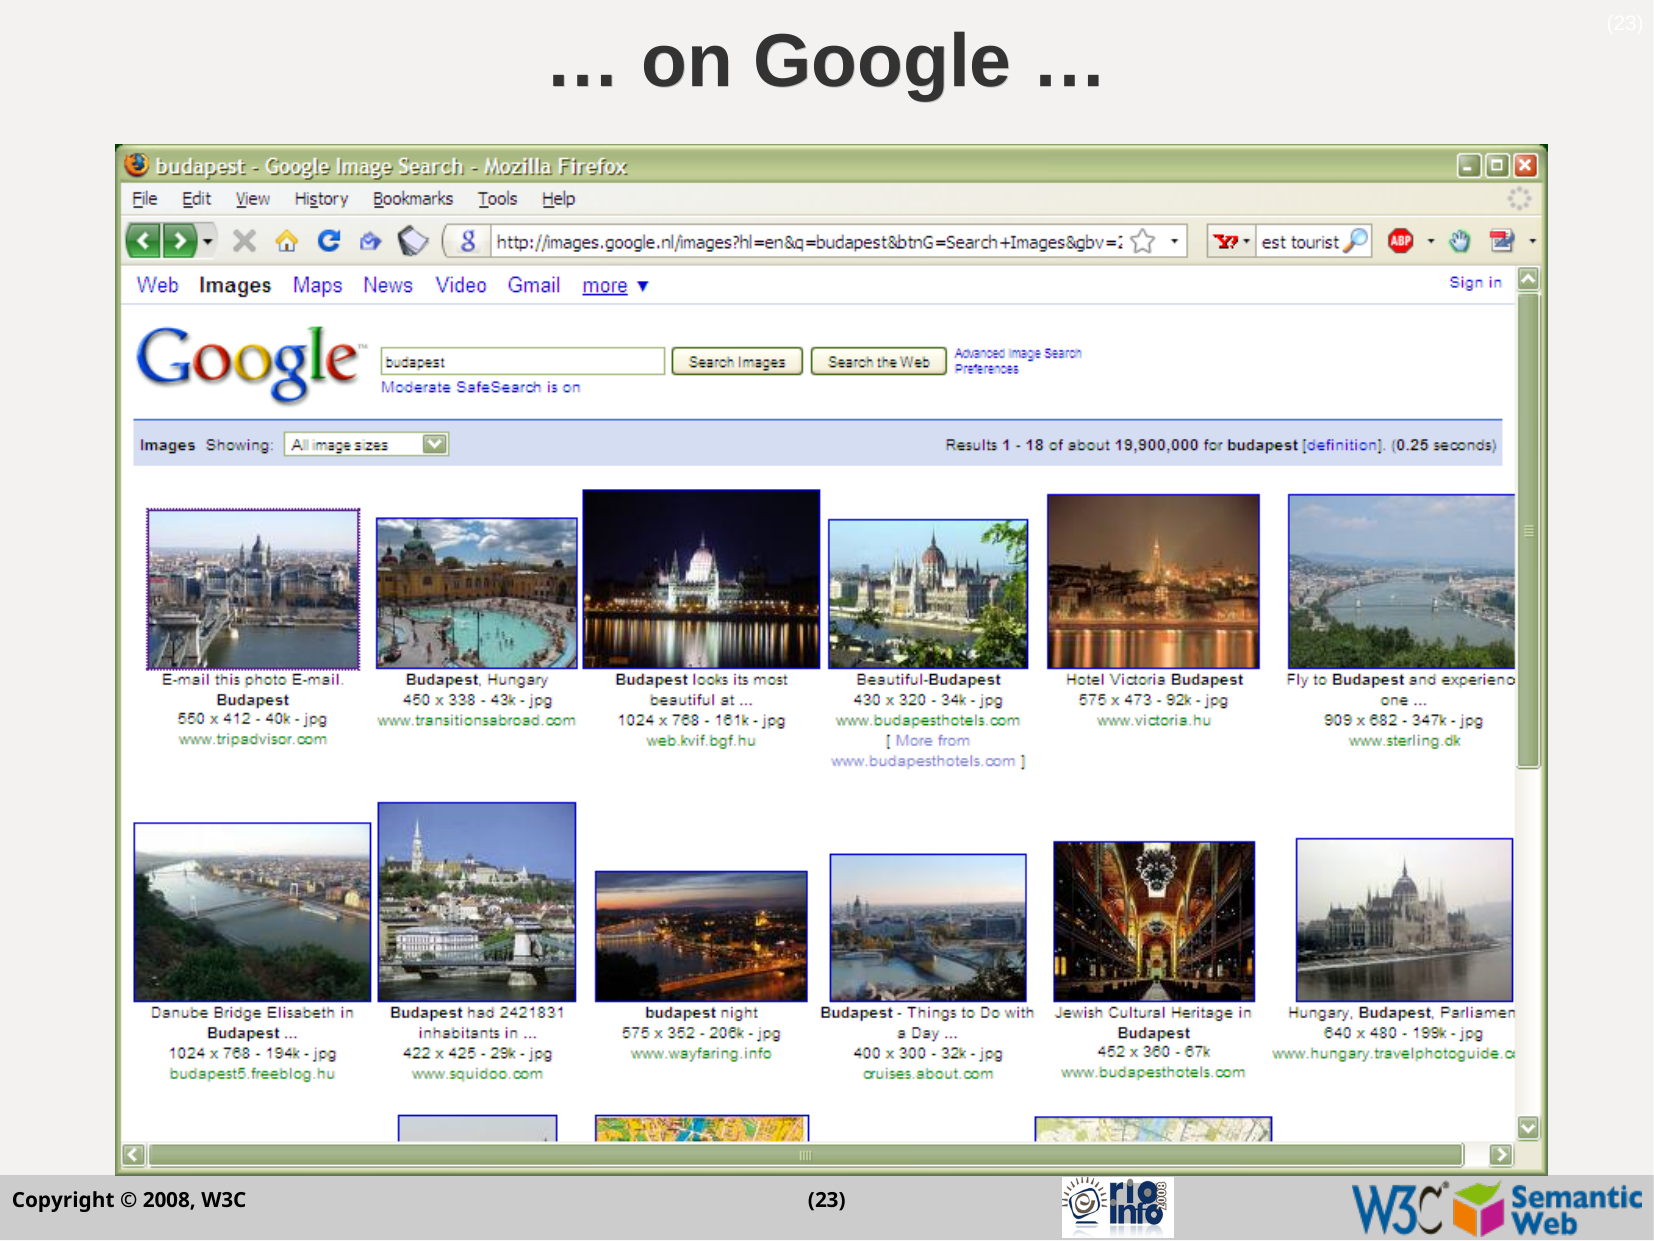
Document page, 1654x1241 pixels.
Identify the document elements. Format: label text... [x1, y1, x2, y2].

title … on Google … [0, 0, 1654, 119]
picture [1352, 1178, 1642, 1237]
picture [115, 144, 1548, 1238]
